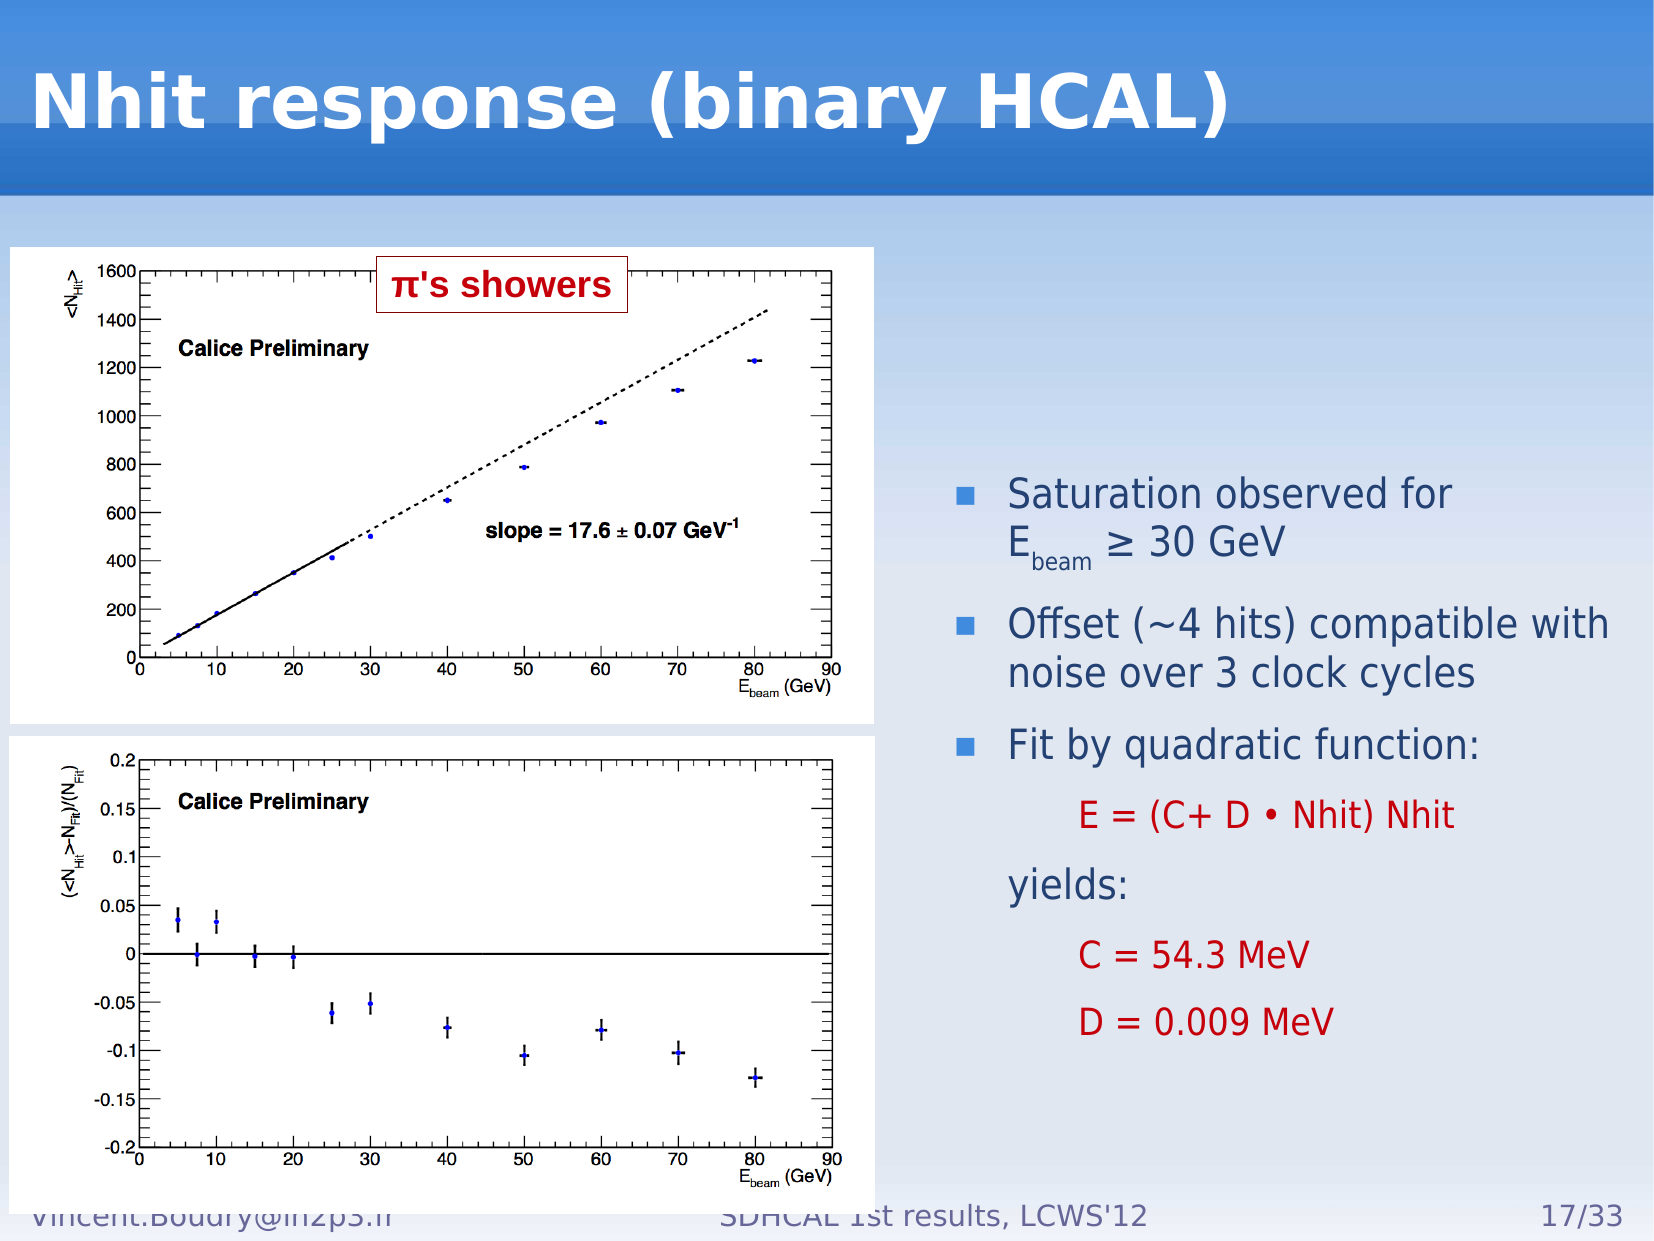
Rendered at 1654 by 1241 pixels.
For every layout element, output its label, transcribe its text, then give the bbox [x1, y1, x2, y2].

picture [0, 0, 1654, 1241]
text_box π's showers [376, 256, 628, 313]
list Saturation observed for Ebeam ≥ 30 GeV Offset (~4 hits) compatible with noise over 3 clock cycles Fit by quadratic function: E = (C+ D • Nhit) Nhit yields: C = 54.3 MeV D = 0.009 MeV [936, 469, 1617, 1131]
title Nhit response (binary HCAL) [29, 0, 1654, 207]
